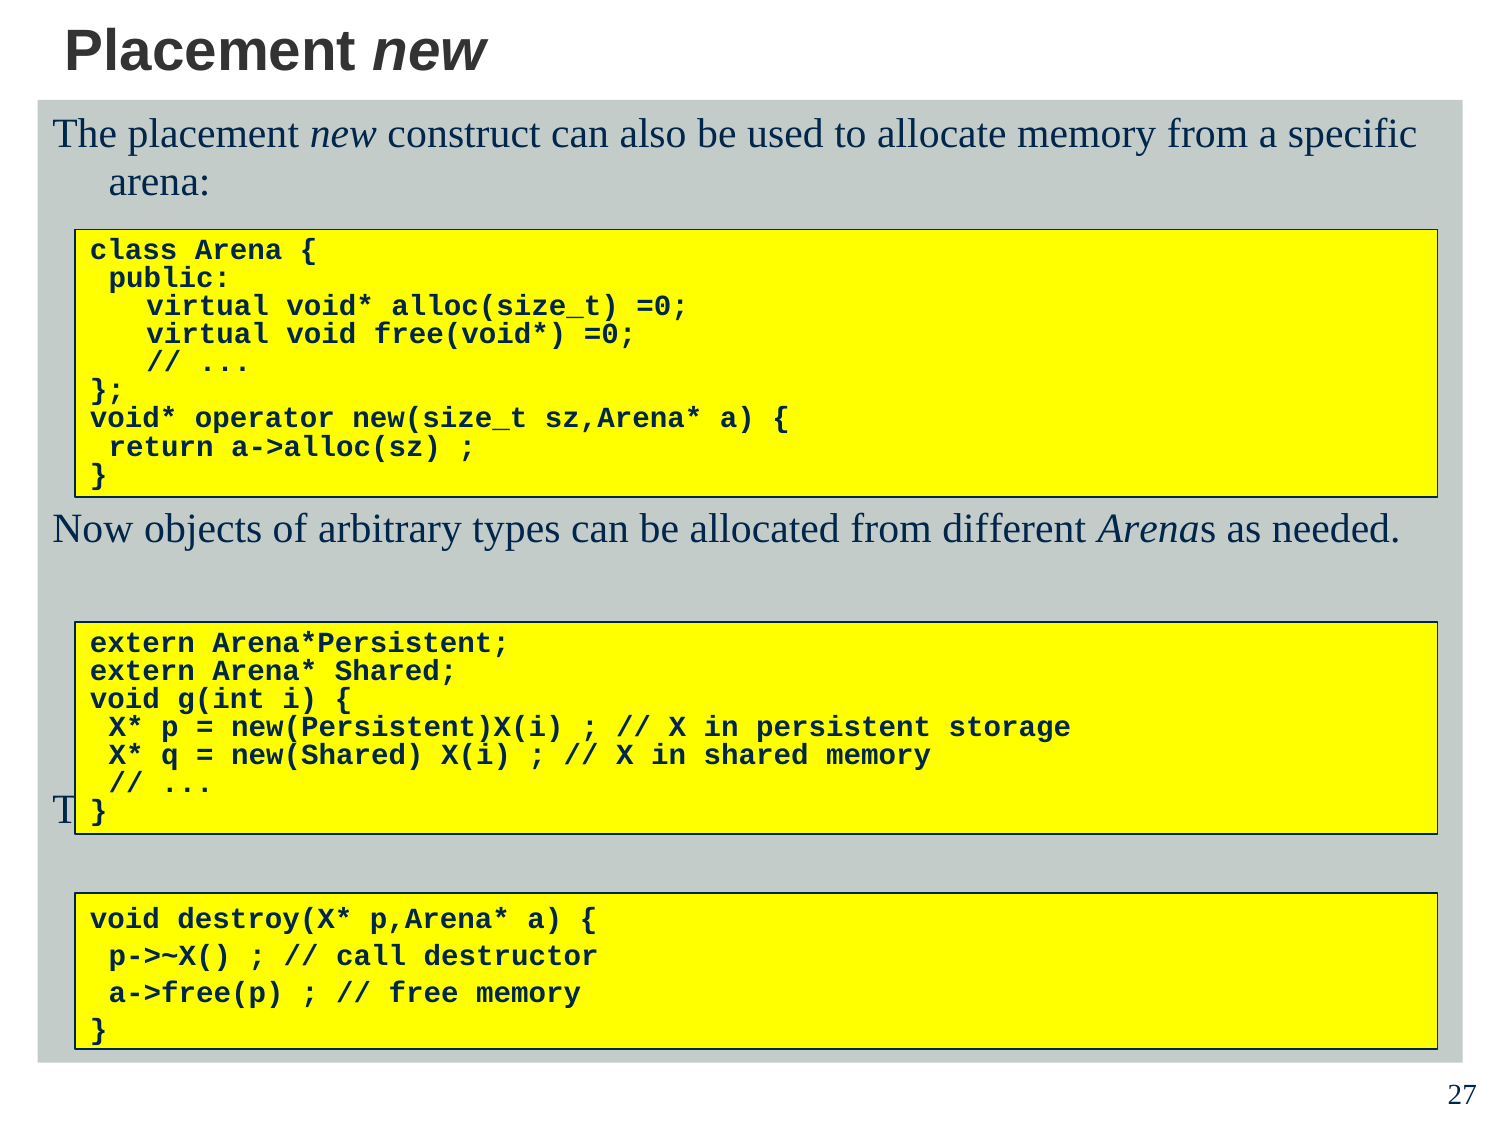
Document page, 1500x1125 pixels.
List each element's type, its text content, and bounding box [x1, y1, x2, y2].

list The placement new construct can also be used to allocate memory from a specific arena: Now objects of arbitrary types can be allocated from different Arenas as needed. The destructor has to be called explicitly [37, 99, 1463, 1063]
text_box class Arena { public: virtual void* alloc(size_t) =0; virtual void free(void*) =0; // ... }; void* operator new(size_t sz,Arena* a) { return a->alloc(sz) ; } [75, 229, 1438, 506]
text_box extern Arena*Persistent; extern Arena* Shared; void g(int i) { X* p = new(Persistent)X(i) ; // X in persistent storage X* q = new(Shared) X(i) ; // X in shared memory // ... } [75, 622, 1438, 842]
text_box void destroy(X* p,Arena* a) { p->~X() ; // call destructor a->free(p) ; // free memory } [75, 892, 1438, 1055]
title Placement new [50, 0, 1450, 91]
